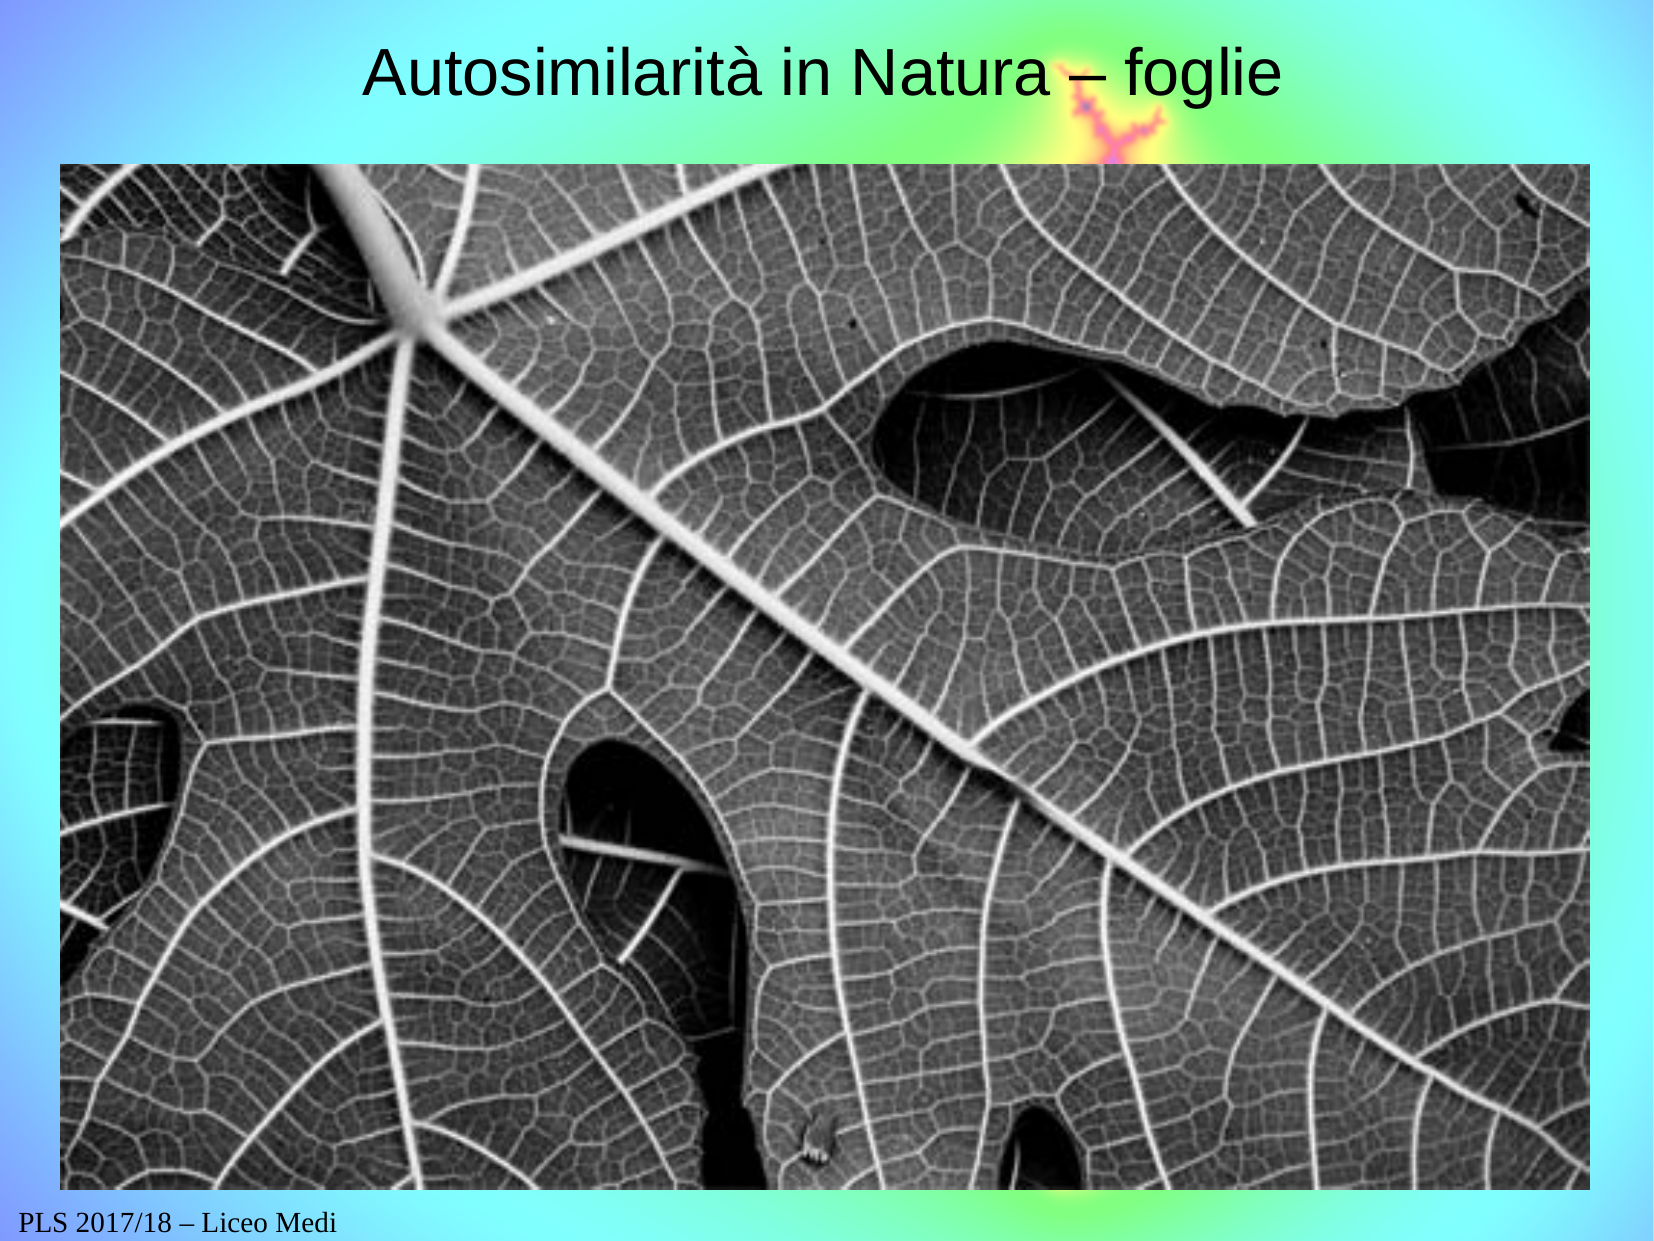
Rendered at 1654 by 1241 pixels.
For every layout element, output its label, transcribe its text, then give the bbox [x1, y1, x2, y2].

picture [0, 0, 1654, 1241]
title Autosimilarità in Natura – foglie [20, 0, 1626, 147]
